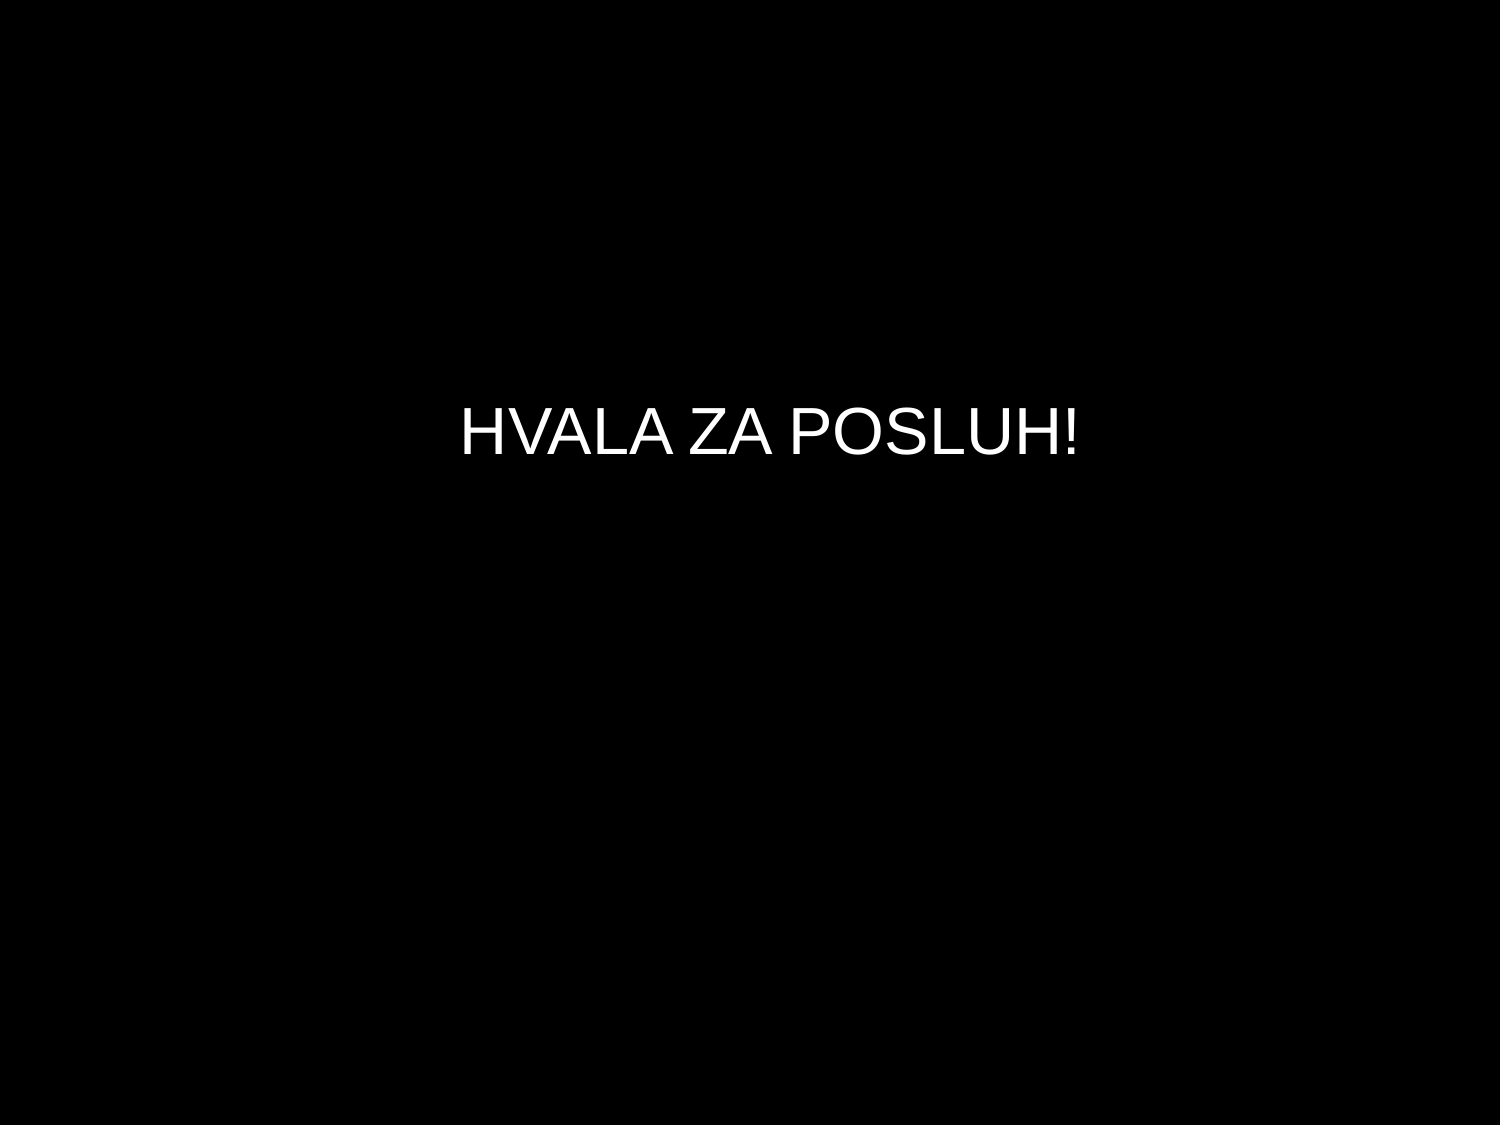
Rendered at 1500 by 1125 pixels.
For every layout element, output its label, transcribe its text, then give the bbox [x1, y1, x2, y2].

list HVALA ZA POSLUH! [75, 99, 1425, 1005]
